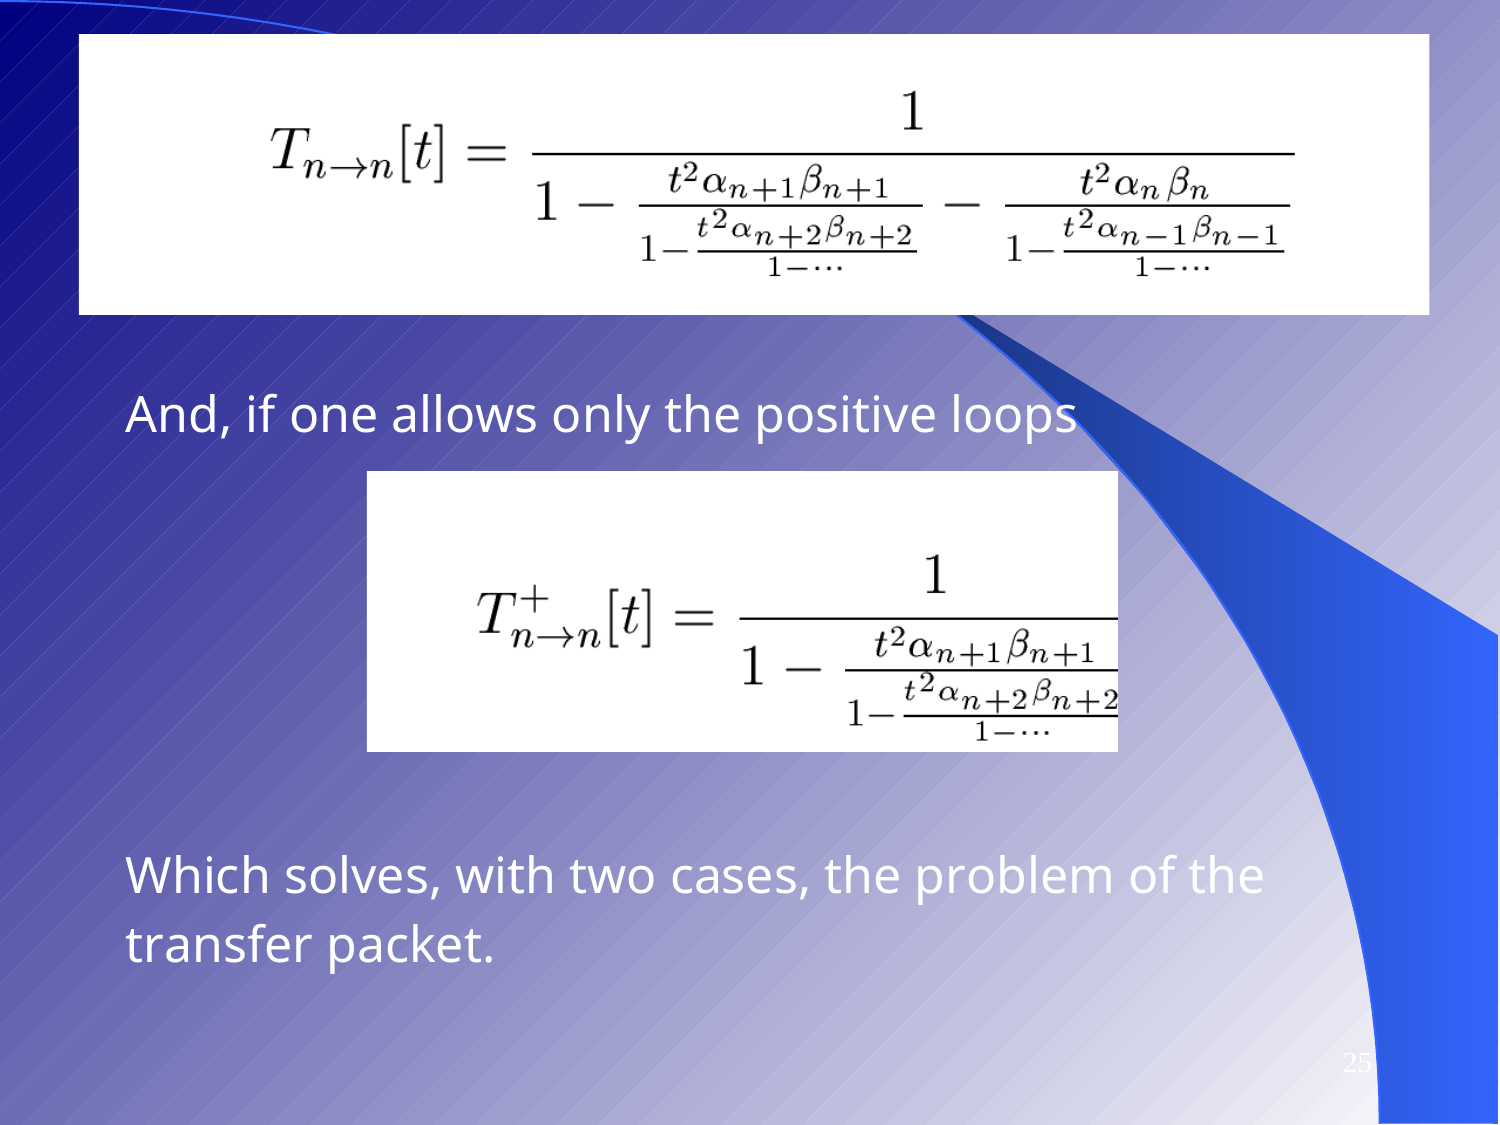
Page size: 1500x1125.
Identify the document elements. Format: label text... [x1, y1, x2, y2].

text_box Which solves, with two cases, the problem of the transfer packet. [110, 826, 1386, 981]
text_box And, if one allows only the positive loops [110, 365, 1386, 491]
picture [78, 34, 1430, 315]
picture [366, 471, 1118, 752]
